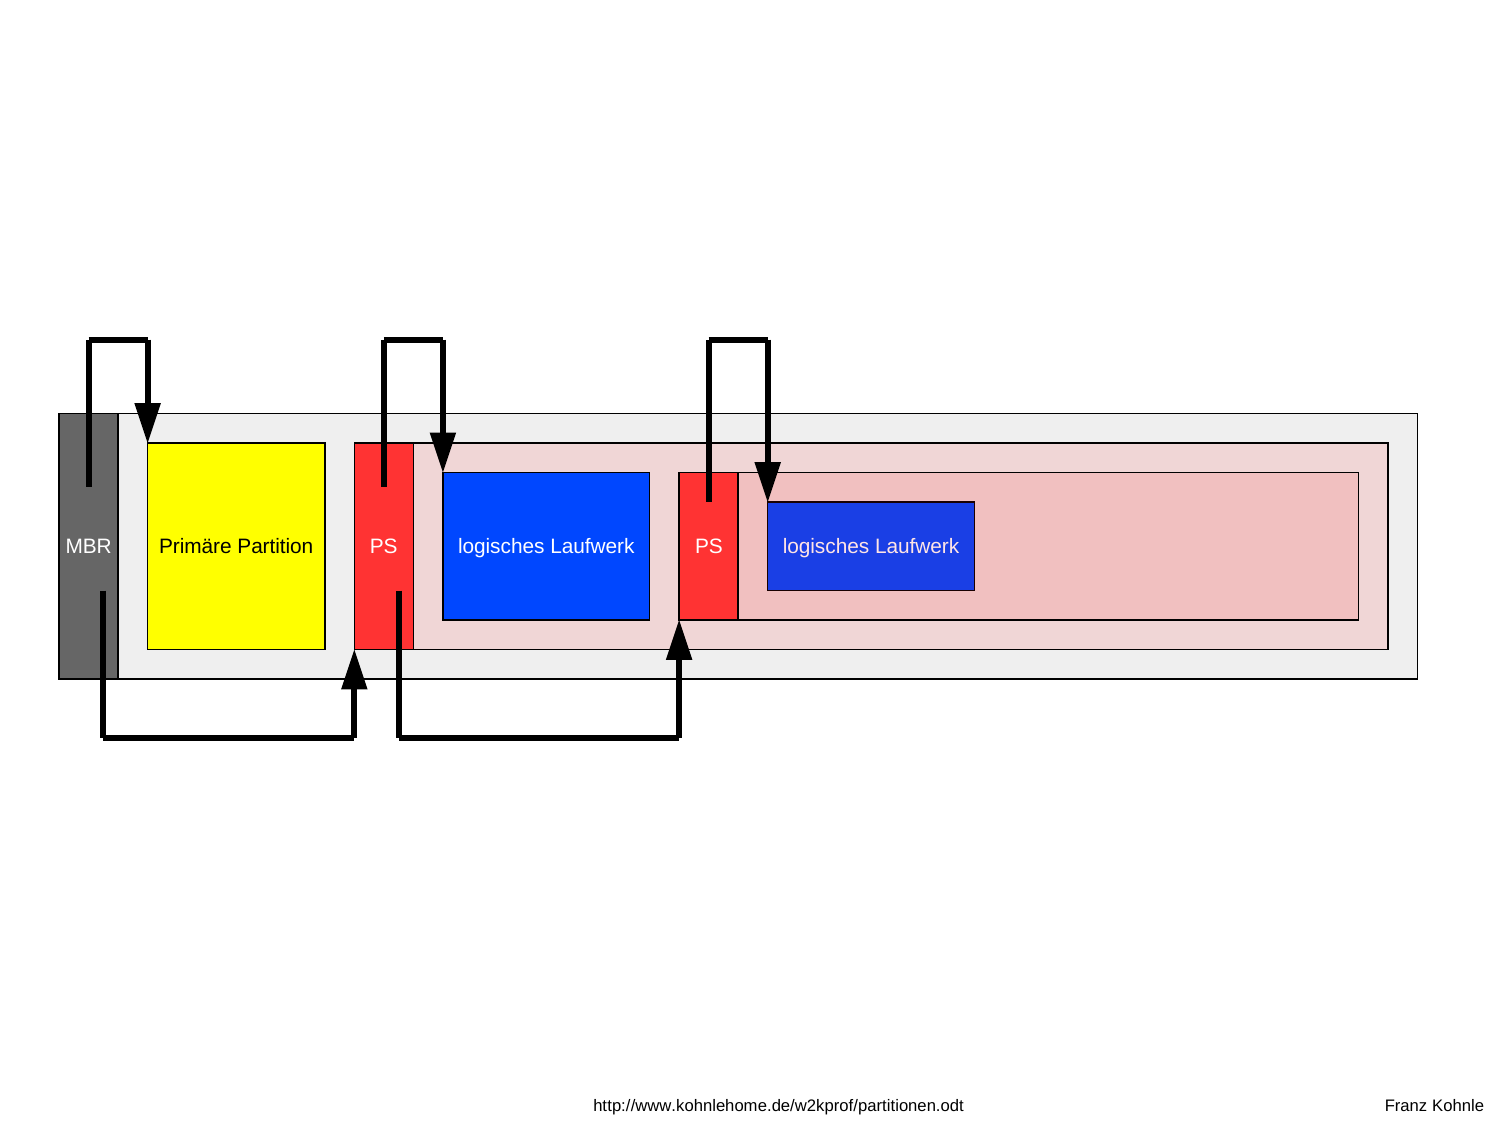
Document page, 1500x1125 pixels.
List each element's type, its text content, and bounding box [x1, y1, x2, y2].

text_box MBR [59, 413, 119, 680]
text_box PS [679, 472, 738, 621]
text_box logisches Laufwerk [442, 472, 650, 621]
text_box [355, 650, 396, 680]
text_box PS [354, 442, 414, 650]
text_box [387, 413, 706, 680]
text_box http://www.kohnlehome.de/w2kprof/partitionen.odt [578, 1088, 980, 1123]
text_box Franz Kohnle [1370, 1088, 1500, 1123]
text_box Primäre Partition [147, 442, 325, 650]
text_box [119, 413, 381, 680]
text_box [680, 413, 1418, 680]
